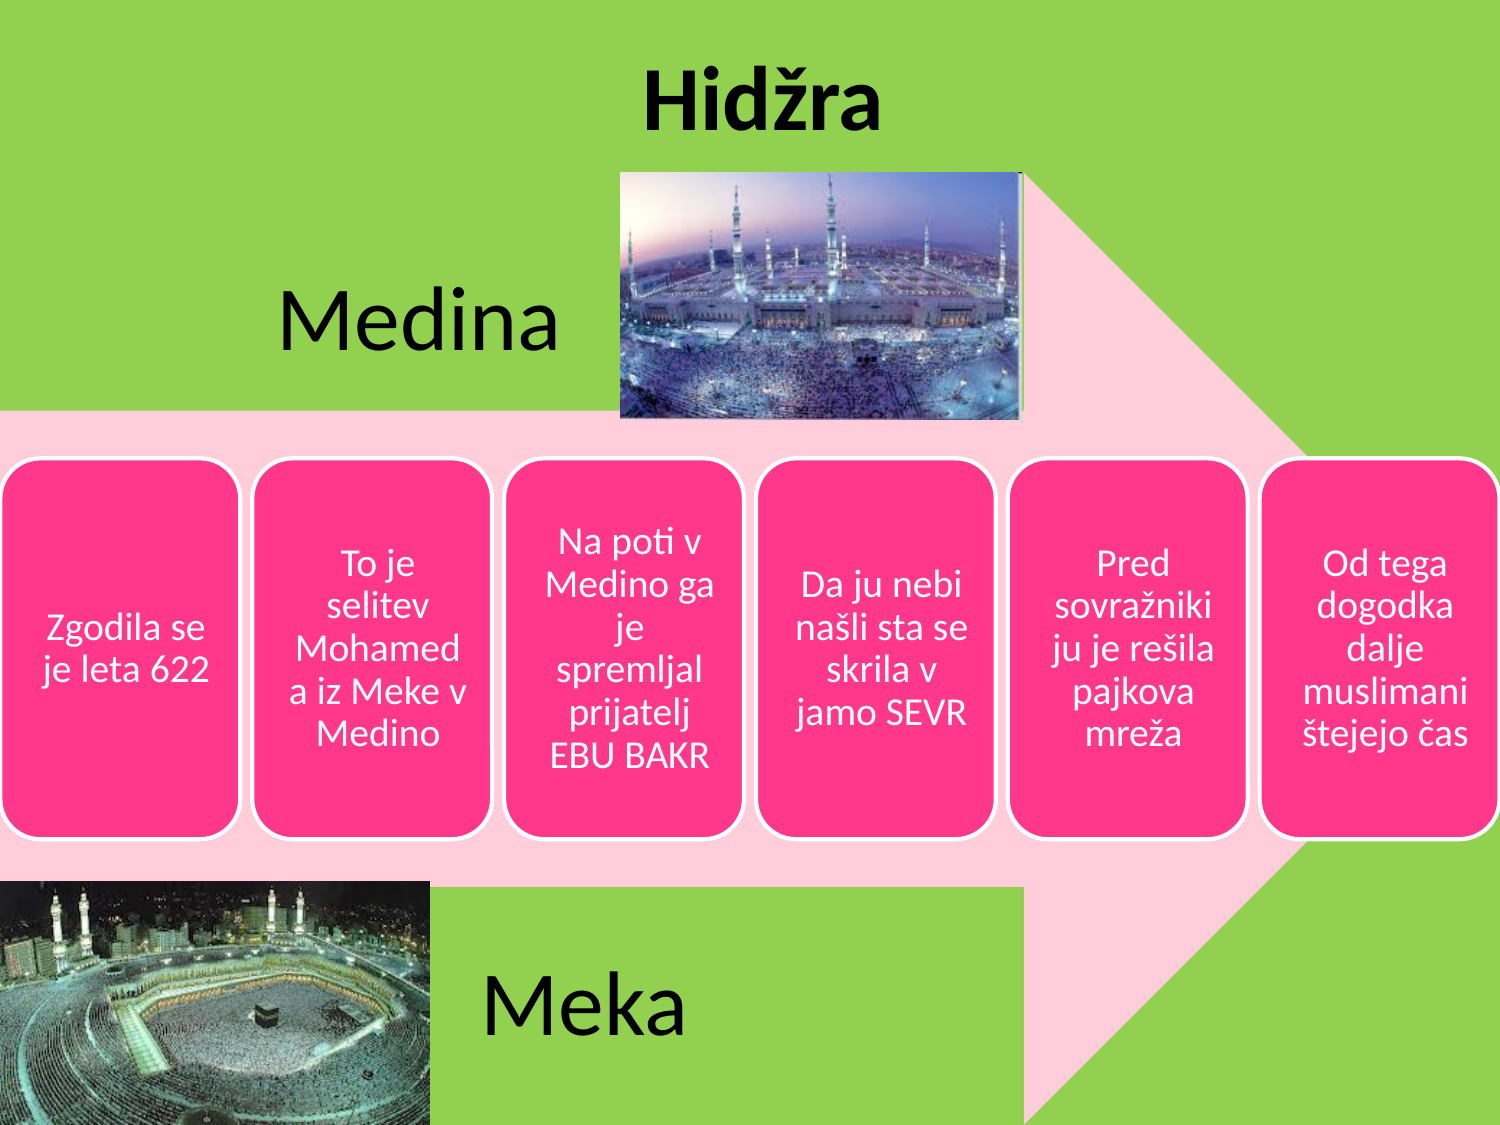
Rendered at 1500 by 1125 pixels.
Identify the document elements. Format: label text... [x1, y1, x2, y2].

text_box Na poti v Medino ga je spremljal prijatelj EBU BAKR [504, 458, 744, 840]
text_box Medina [218, 220, 620, 408]
picture [620, 172, 1022, 420]
text_box Od tega dogodka dalje muslimani štejejo čas [1259, 458, 1500, 840]
text_box Zgodila se je leta 622 [0, 458, 241, 840]
text_box Meka [430, 904, 739, 1093]
text_box [0, 172, 1310, 1125]
picture [0, 881, 430, 1125]
text_box Pred sovražniki ju je rešila pajkova mreža [1007, 458, 1248, 840]
text_box To je selitev Mohameda iz Meke v Medino [252, 458, 493, 840]
title Hidžra [88, 0, 1439, 188]
text_box Da ju nebi našli sta se skrila v jamo SEVR [755, 458, 996, 840]
